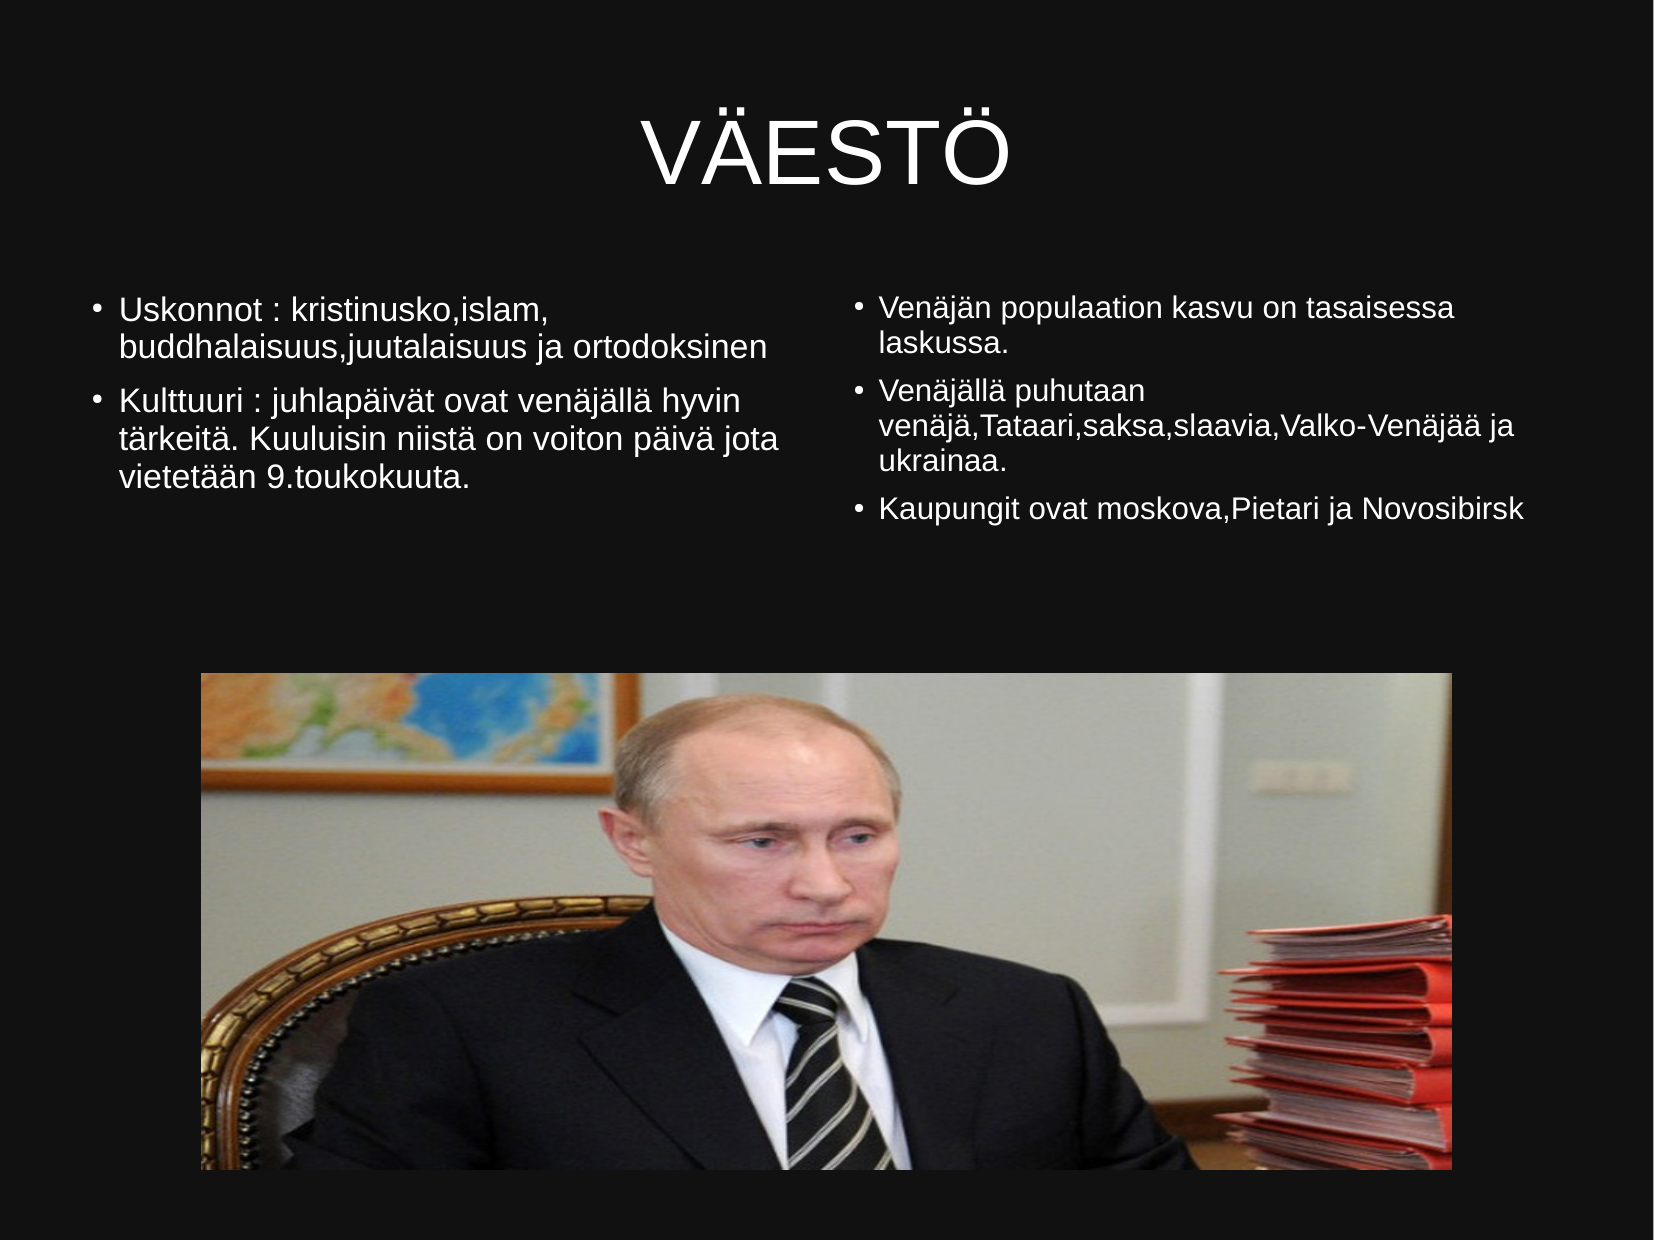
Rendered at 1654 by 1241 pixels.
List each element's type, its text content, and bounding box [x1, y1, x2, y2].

list Uskonnot : kristinusko,islam, buddhalaisuus,juutalaisuus ja ortodoksinen Kulttuuri : juhlapäivät ovat venäjällä hyvin tärkeitä. Kuuluisin niistä on voiton päivä jota vietetään 9.toukokuuta. [82, 290, 809, 497]
title VÄESTÖ [82, 49, 1571, 257]
list Venäjän populaation kasvu on tasaisessa laskussa. Venäjällä puhutaan venäjä,Tataari,saksa,slaavia,Valko-Venäjää ja ukrainaa. Kaupungit ovat moskova,Pietari ja Novosibirsk [845, 290, 1572, 532]
picture [201, 673, 1452, 1170]
